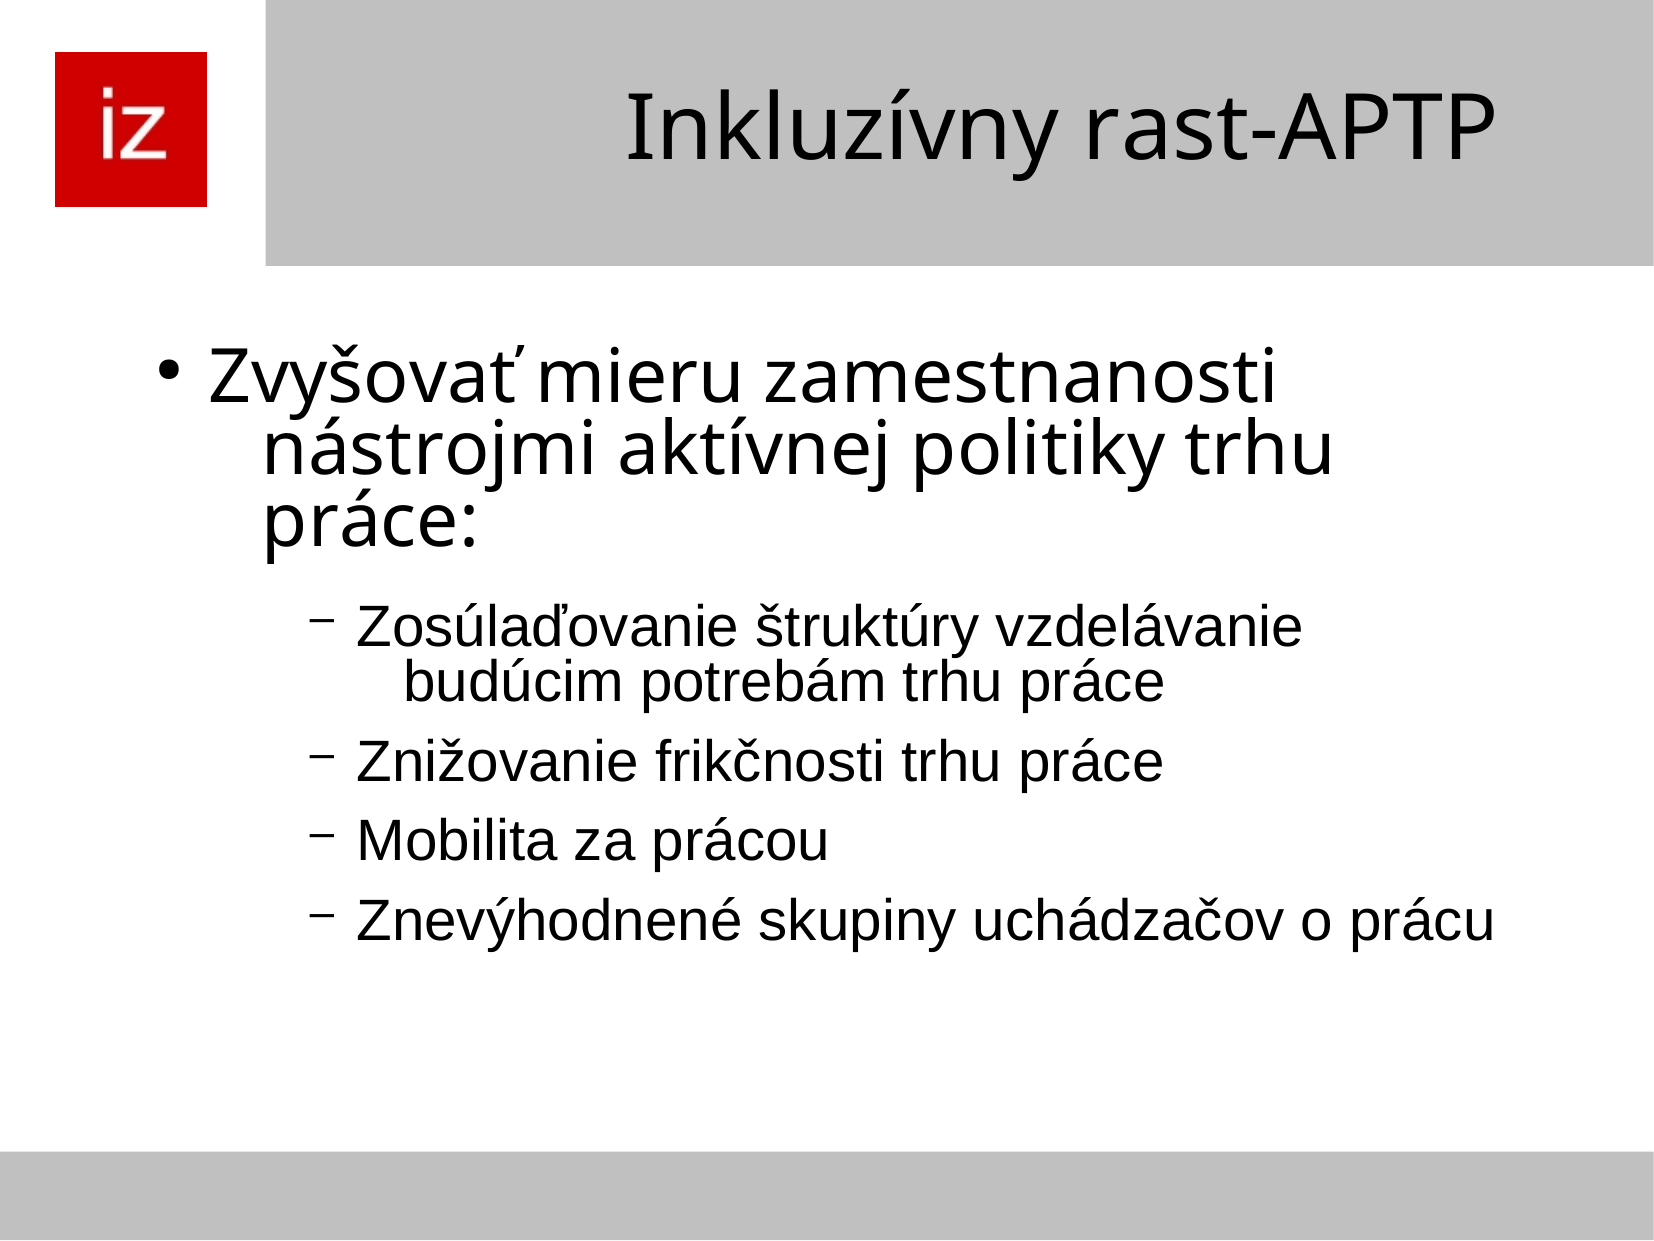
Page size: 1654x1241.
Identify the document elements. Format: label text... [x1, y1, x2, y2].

picture [55, 52, 207, 207]
title Inkluzívny rast-APTP [561, 29, 1565, 237]
list Zvyšovať mieru zamestnanosti nástrojmi aktívnej politiky trhu práce: Zosúlaďovanie štruktúry vzdelávanie budúcim potrebám trhu práce Znižovanie frikčnosti trhu práce Mobilita za prácou Znevýhodnené skupiny uchádzačov o prácu [121, 344, 1533, 1126]
